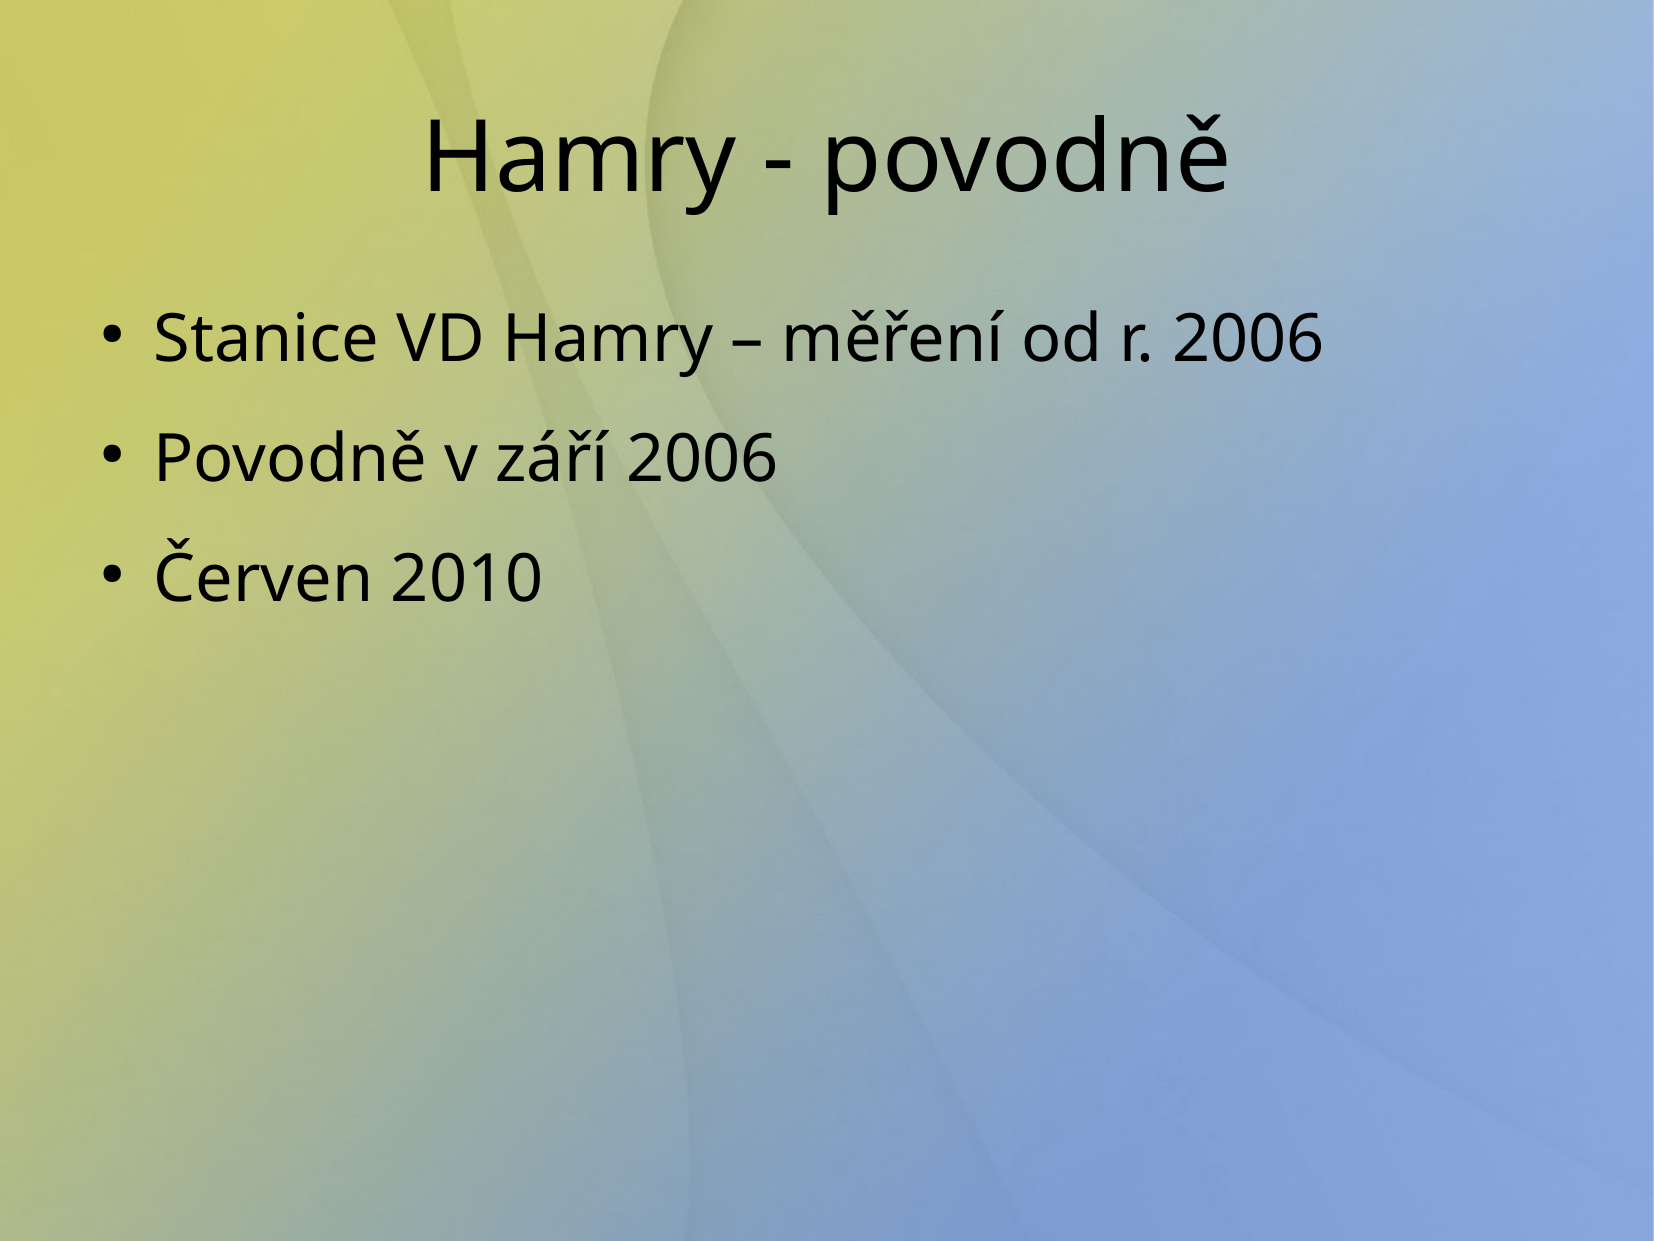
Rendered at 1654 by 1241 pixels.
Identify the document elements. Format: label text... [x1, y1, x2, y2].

list Stanice VD Hamry – měření od r. 2006 Povodně v září 2006 Červen 2010 [82, 290, 1571, 1109]
picture [0, 0, 1654, 1241]
title Hamry - povodně [82, 49, 1571, 257]
